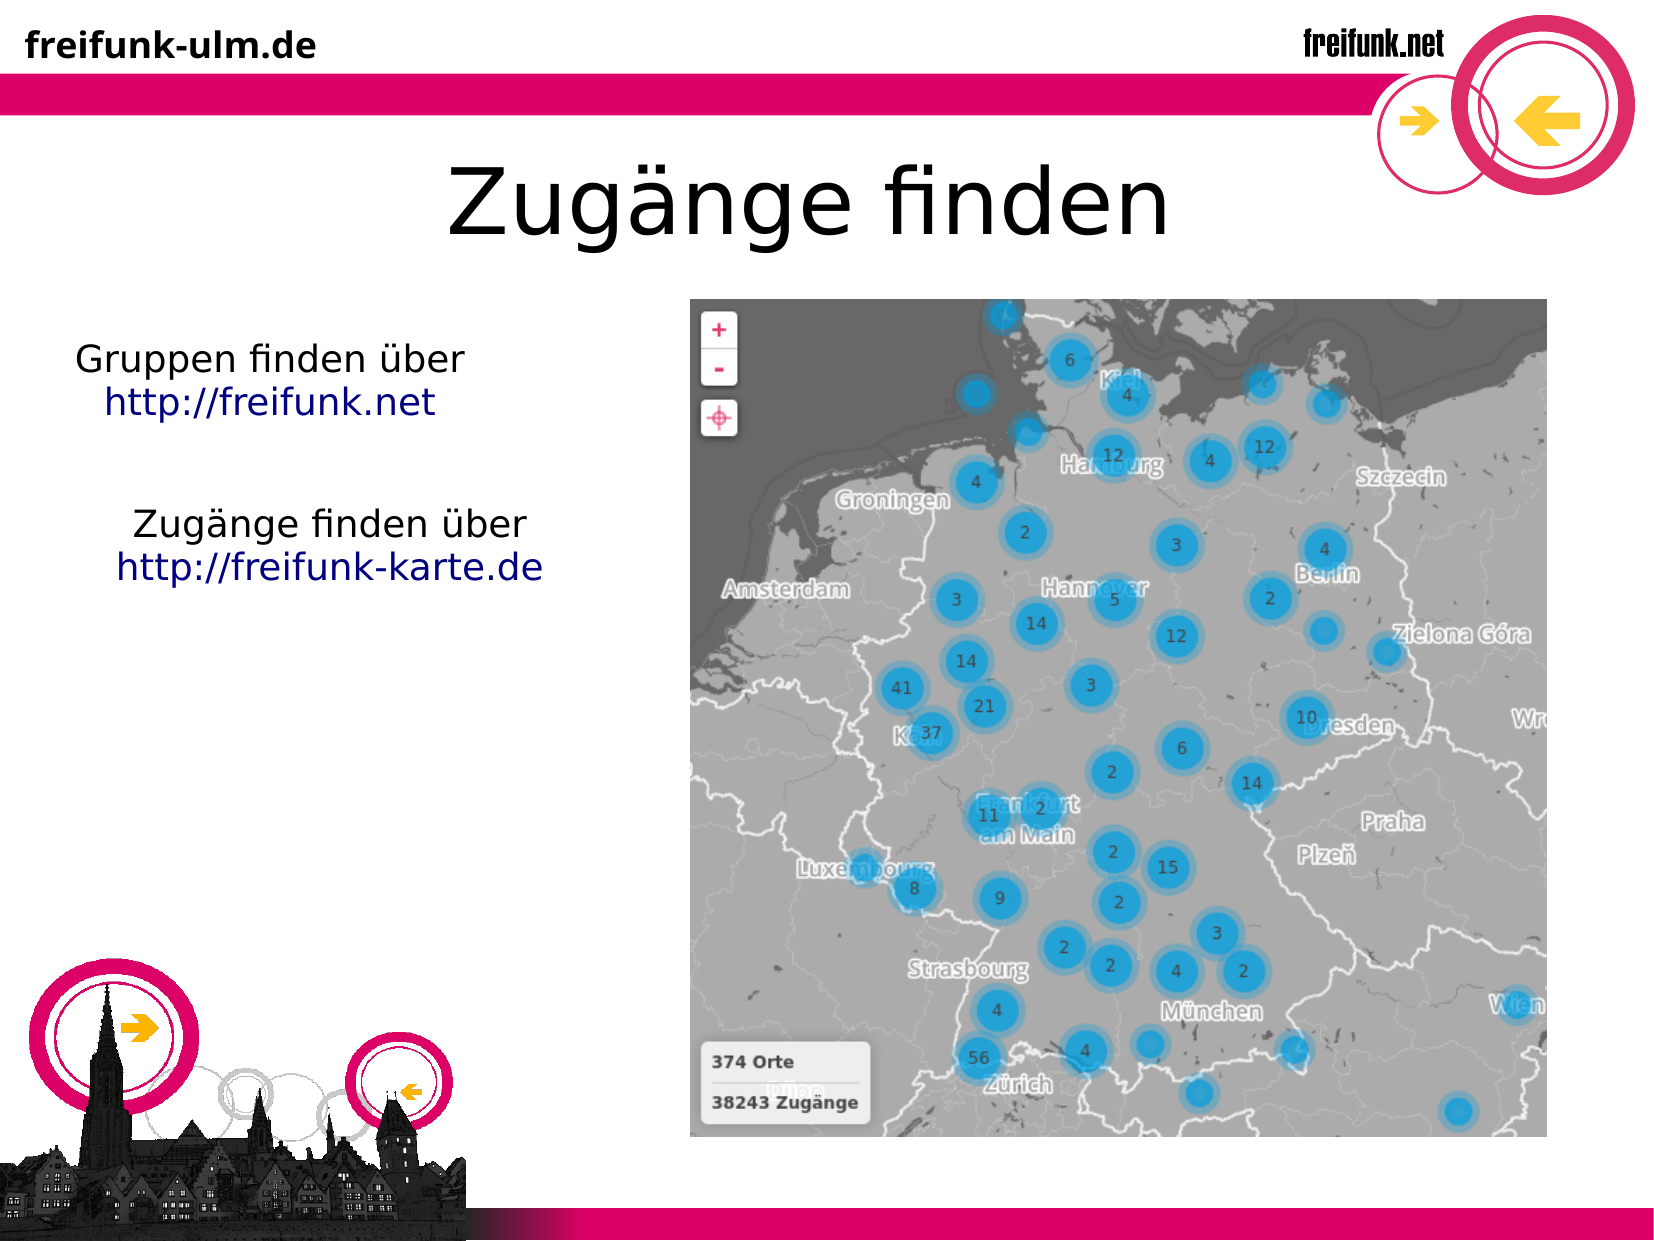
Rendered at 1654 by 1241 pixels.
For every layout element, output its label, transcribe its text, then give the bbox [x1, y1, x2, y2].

text_box Gruppen finden über http://freifunk.net [45, 330, 496, 432]
picture [0, 299, 1654, 1241]
picture [0, 15, 1636, 196]
text_box Zugänge finden über http://freifunk-karte.de [0, 495, 676, 706]
title Zugänge finden [180, 196, 1441, 271]
